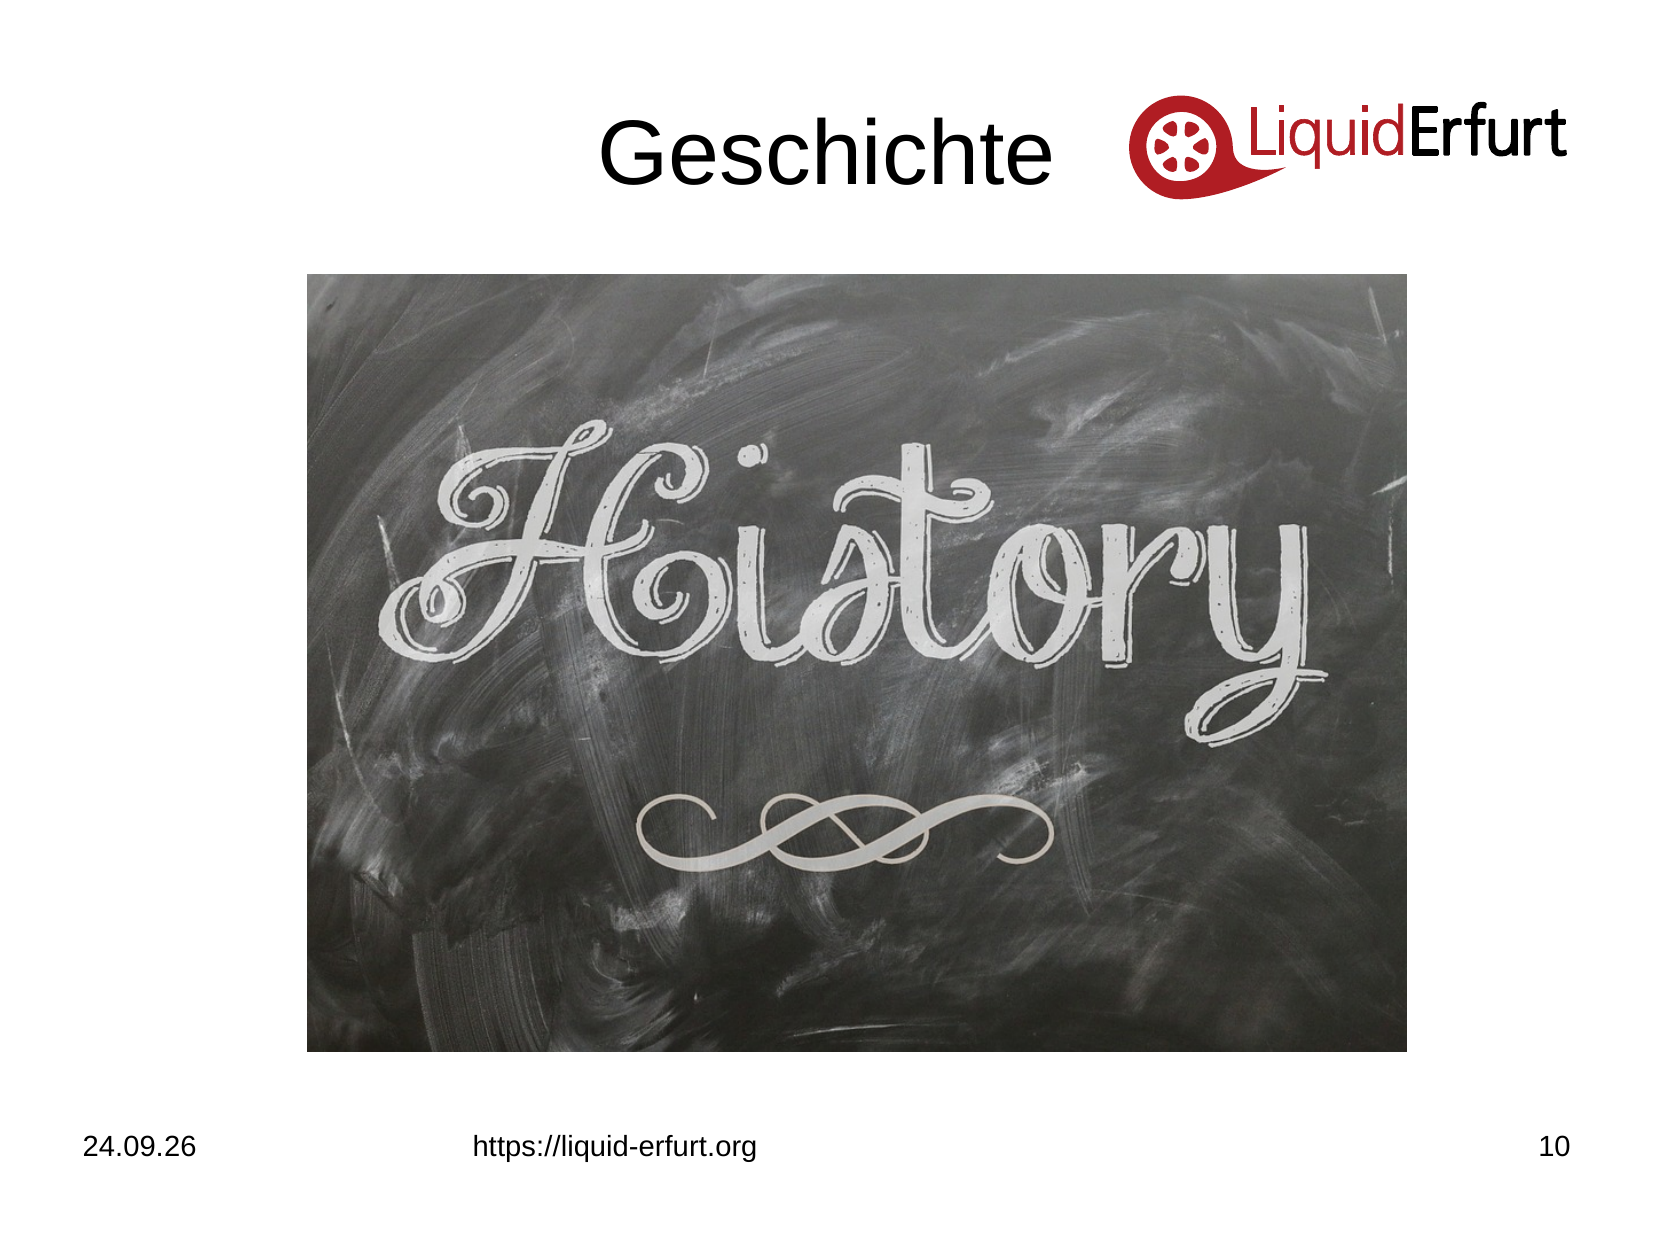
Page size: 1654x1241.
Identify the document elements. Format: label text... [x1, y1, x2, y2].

picture [307, 274, 1407, 1052]
title Geschichte [82, 49, 1571, 257]
